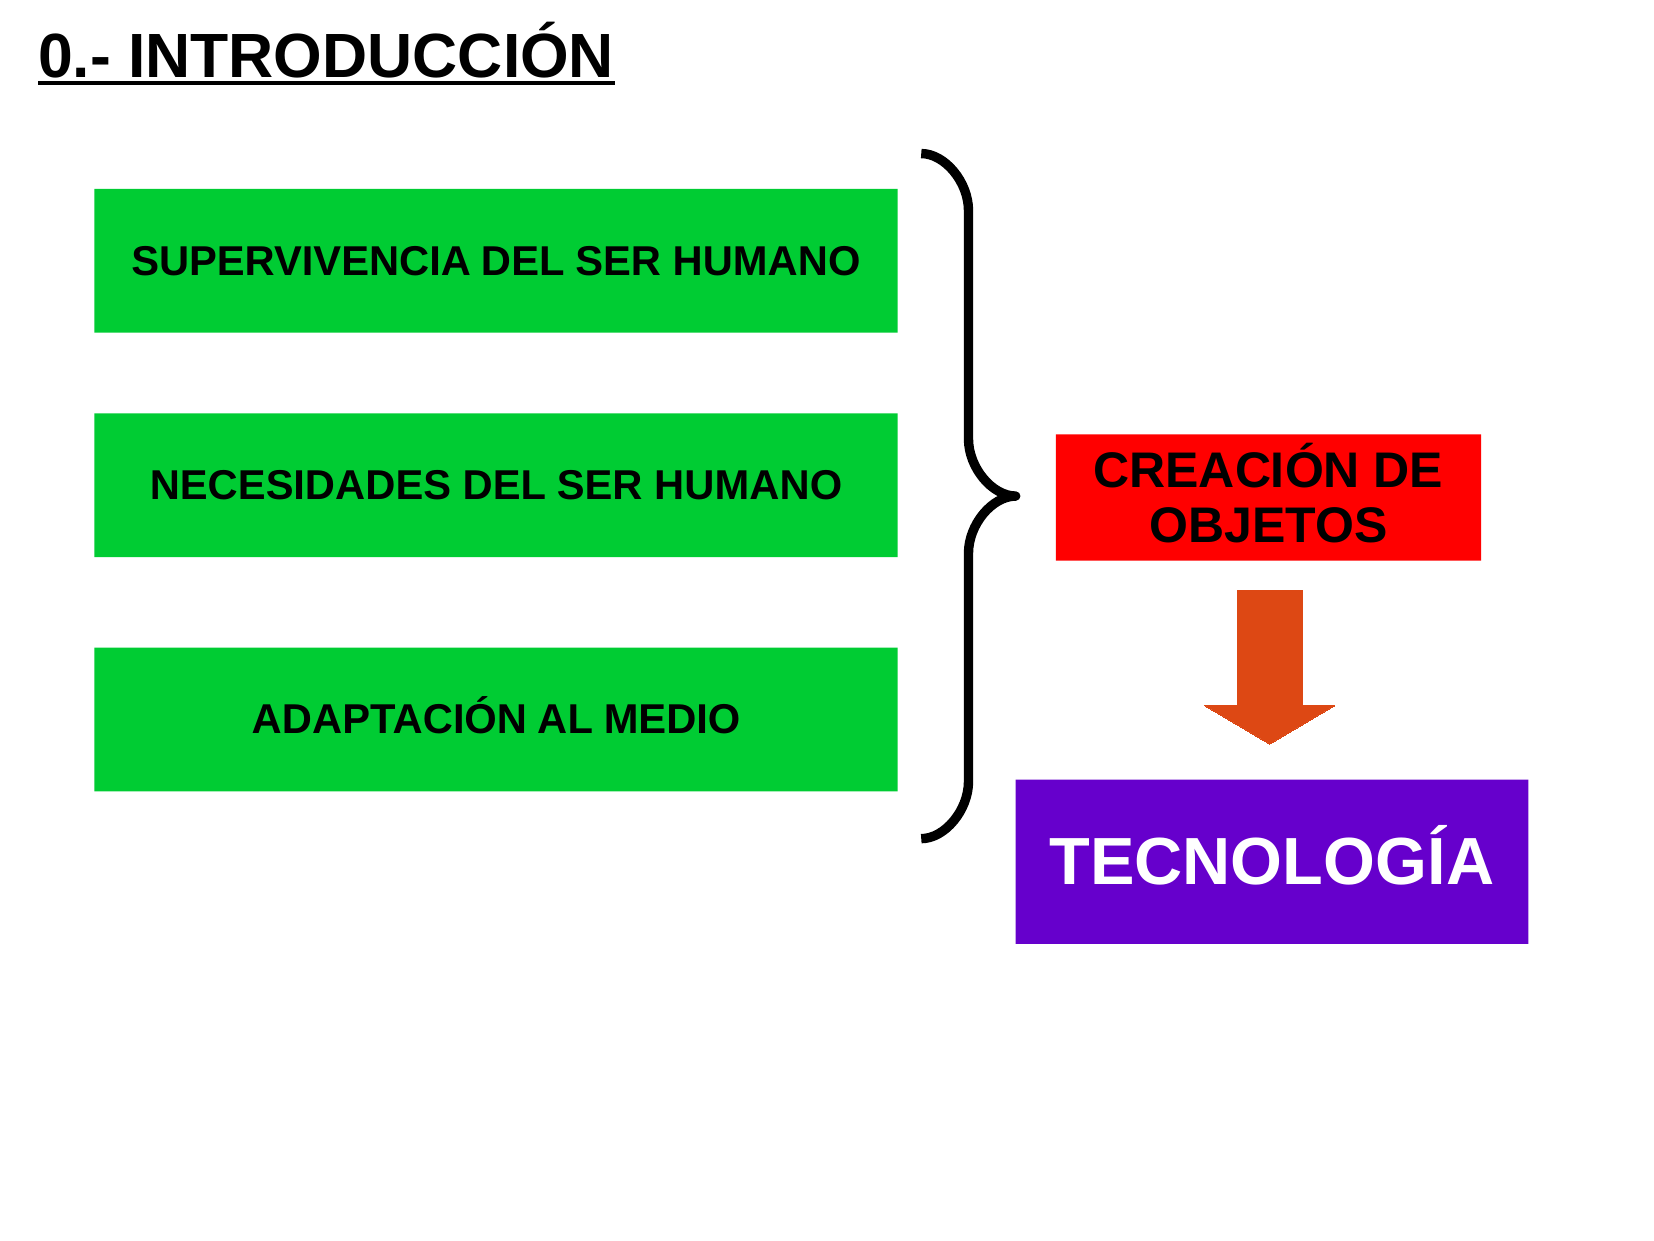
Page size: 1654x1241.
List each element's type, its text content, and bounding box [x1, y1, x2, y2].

text_box ADAPTACIÓN AL MEDIO [94, 647, 898, 792]
text_box SUPERVIVENCIA DEL SER HUMANO [94, 188, 898, 333]
text_box NECESIDADES DEL SER HUMANO [94, 413, 898, 558]
text_box TECNOLOGÍA [1015, 779, 1529, 944]
text_box 0.- INTRODUCCIÓN [23, 14, 1619, 99]
text_box CREACIÓN DE OBJETOS [1055, 434, 1482, 561]
text_box [1204, 590, 1335, 745]
